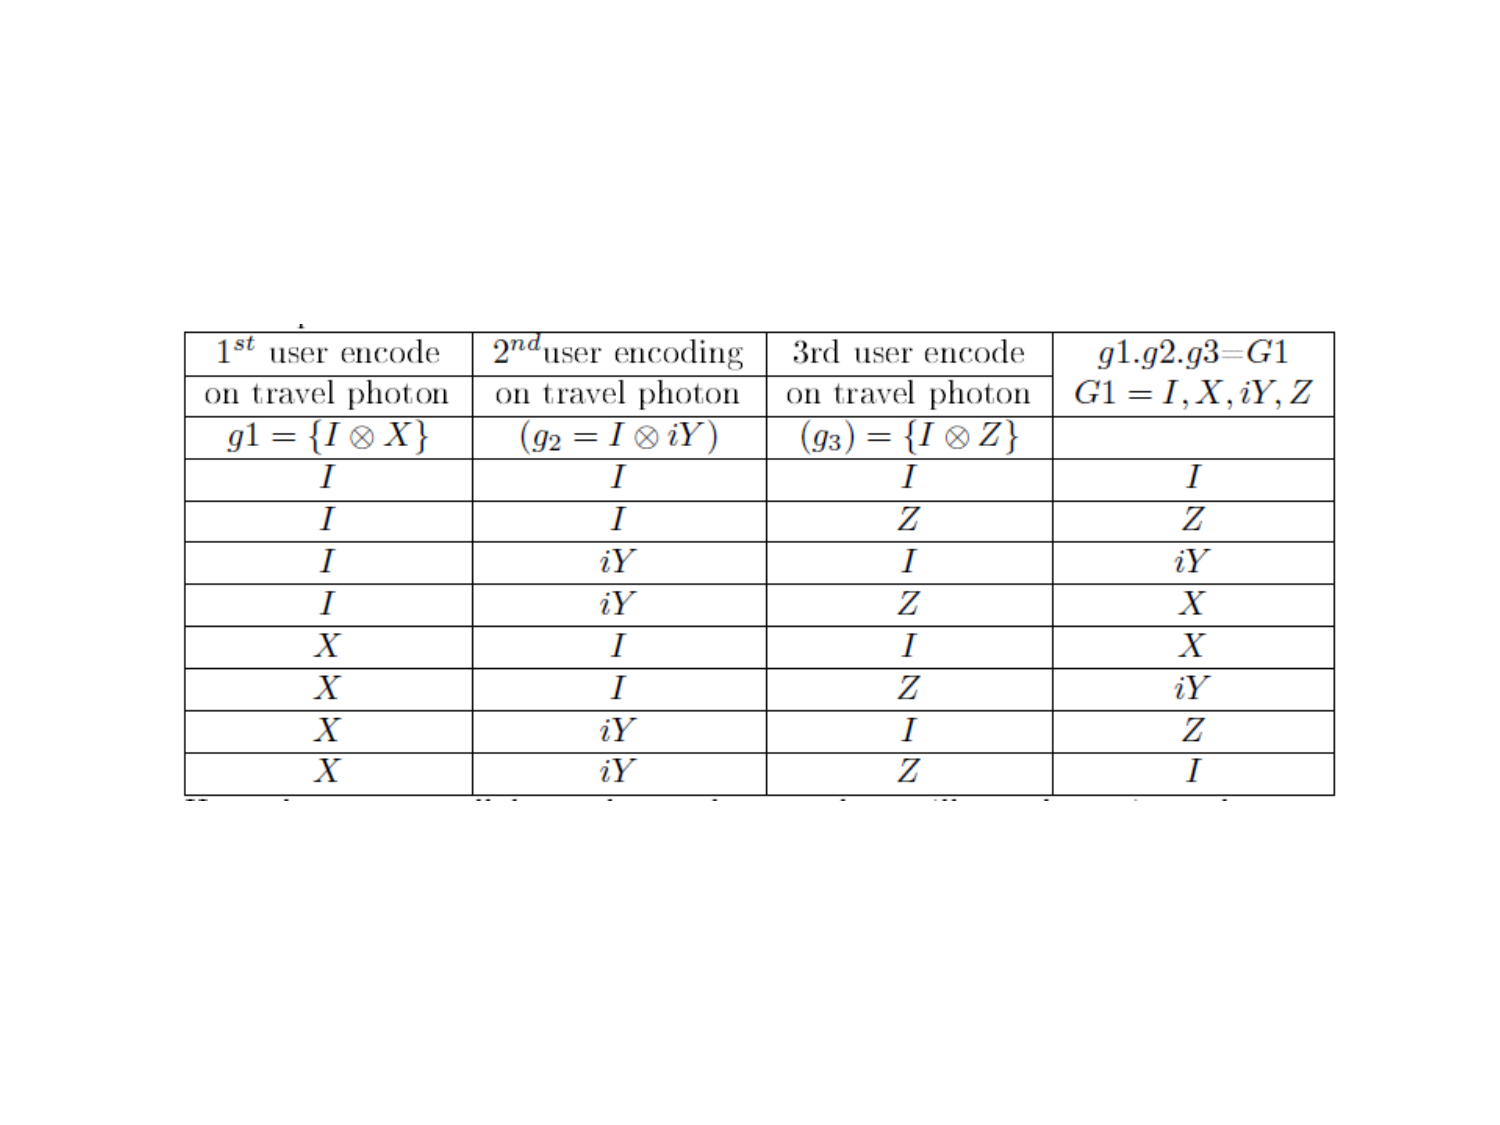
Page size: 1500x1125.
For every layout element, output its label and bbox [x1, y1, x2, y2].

picture [150, 324, 1351, 801]
